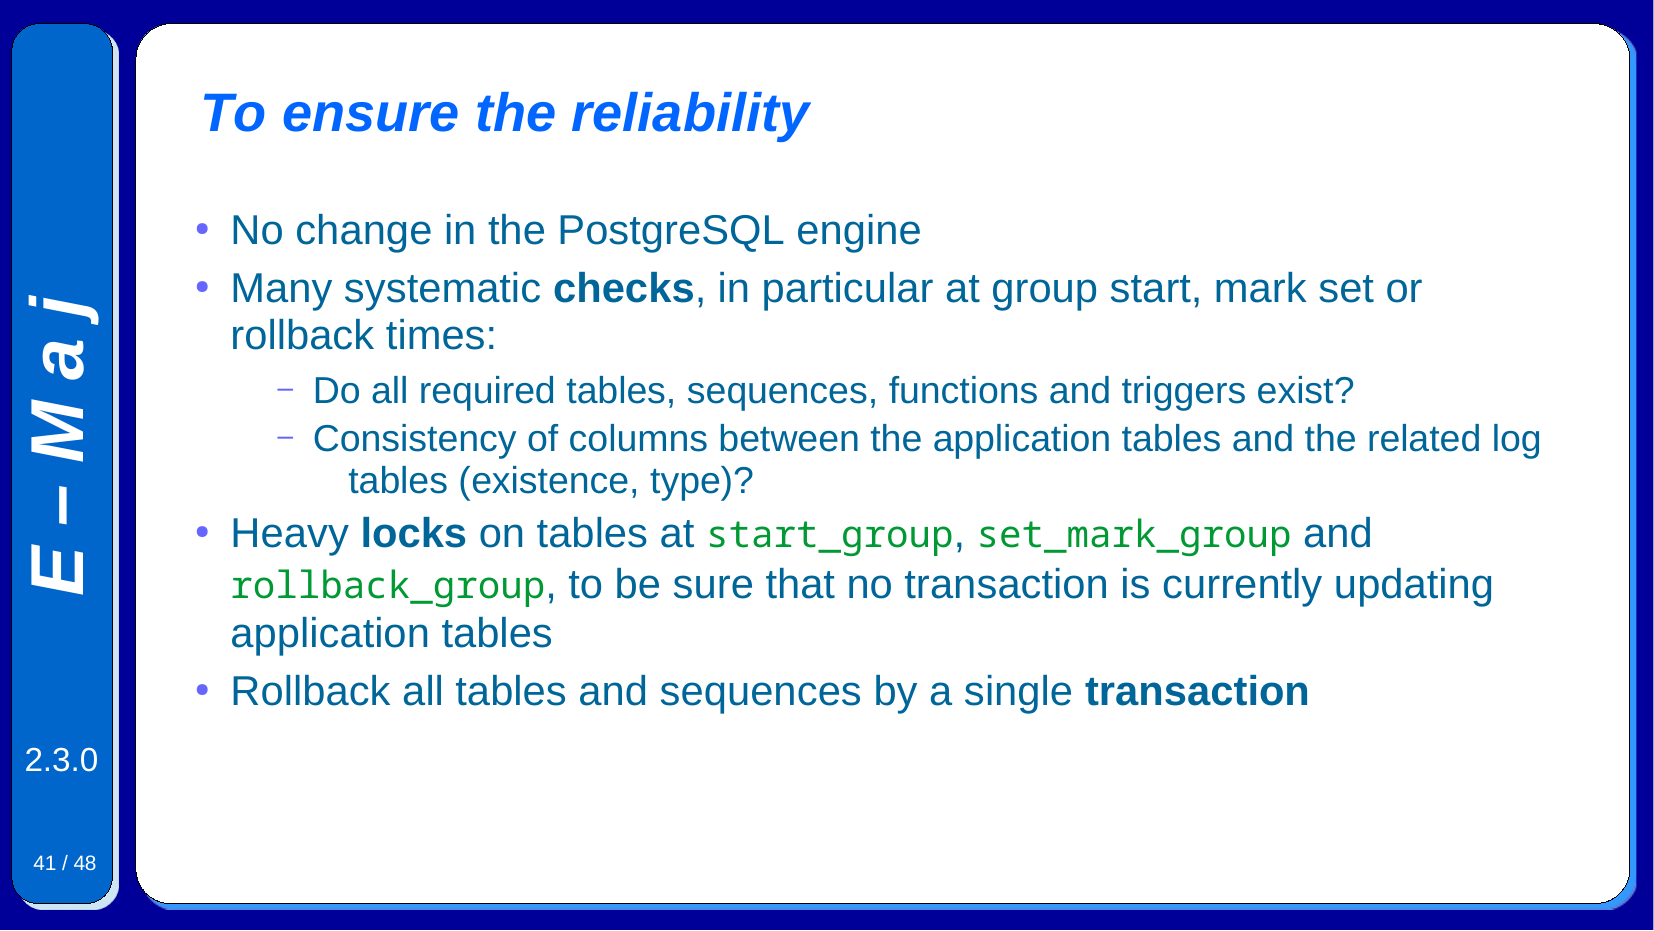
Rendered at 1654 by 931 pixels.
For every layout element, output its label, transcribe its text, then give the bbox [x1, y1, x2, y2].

list No change in the PostgreSQL engine Many systematic checks, in particular at group start, mark set or rollback times: Do all required tables, sequences, functions and triggers exist? Consistency of columns between the application tables and the related log tables (existence, type)? Heavy locks on tables at start_group, set_mark_group and rollback_group, to be sure that no transaction is currently updating application tables Rollback all tables and sequences by a single transaction [177, 206, 1587, 827]
title To ensure the reliability [200, 34, 1575, 191]
